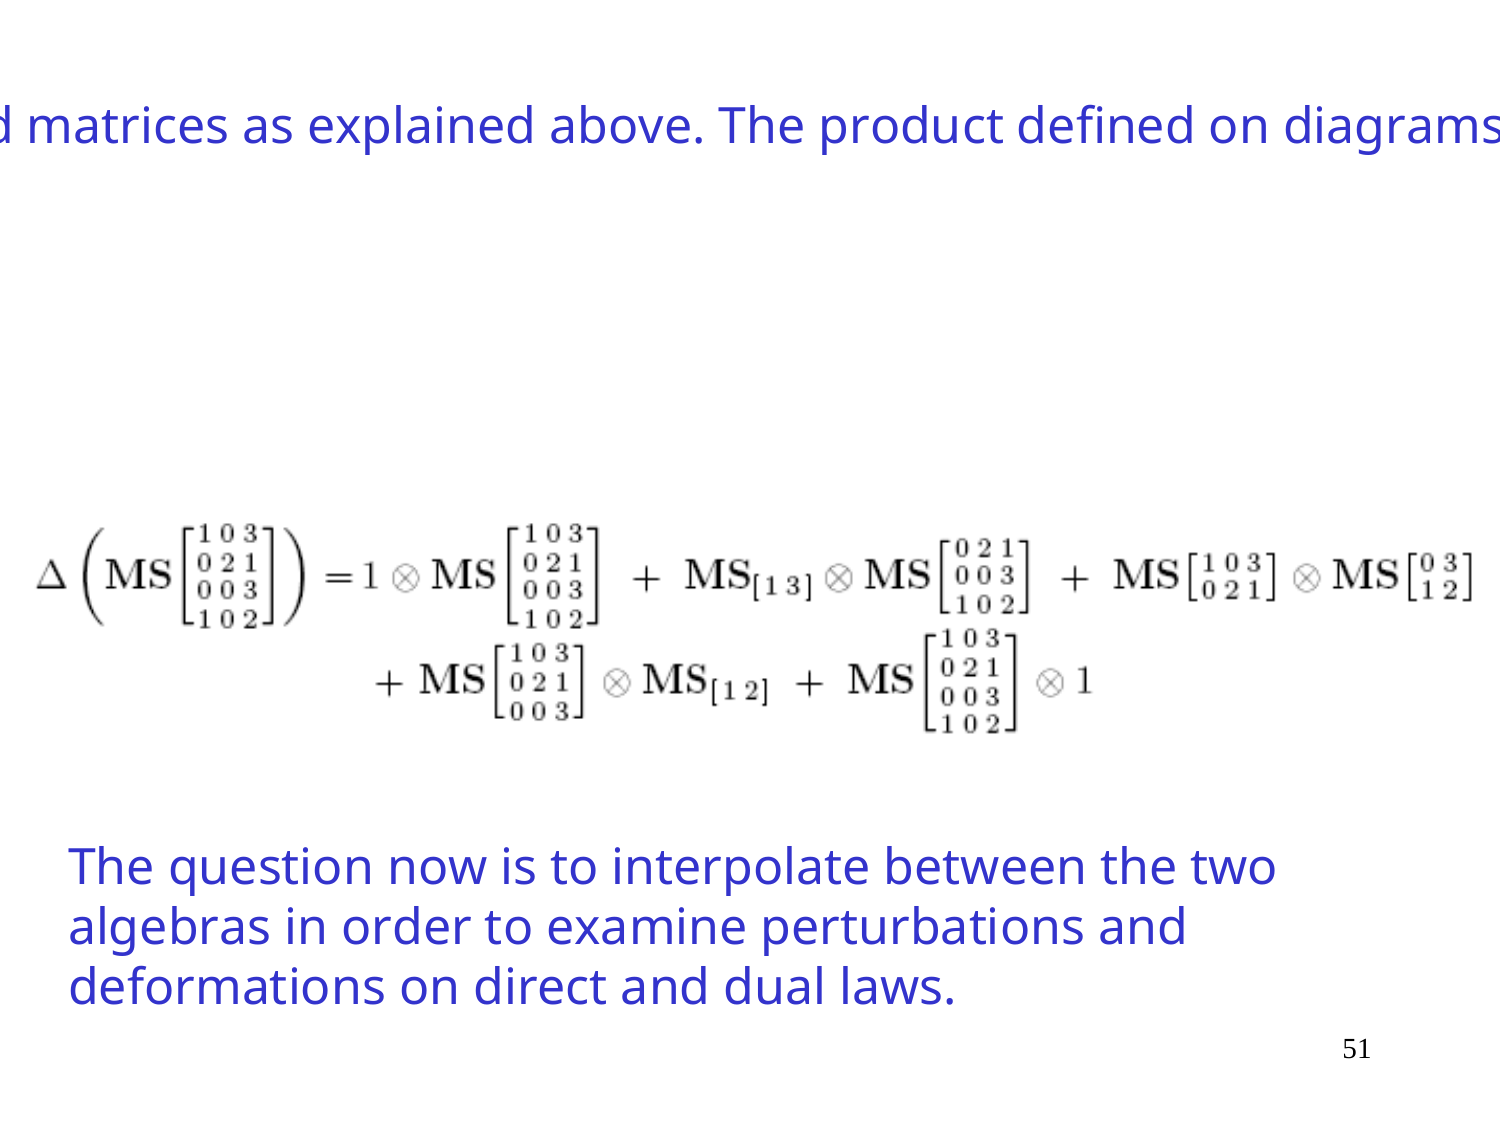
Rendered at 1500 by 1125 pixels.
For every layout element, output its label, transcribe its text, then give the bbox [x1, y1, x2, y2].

picture [0, 499, 1500, 763]
text_box The question now is to interpolate between the two algebras in order to examine perturbations and deformations on direct and dual laws. [53, 826, 1397, 1022]
text_box Remark: The labelled diagram are in one-to-one correspondence with the packed matrices as explained above. The product defined on diagrams is the product of the functions (SP)p packed of NCSF VI p 709 (*). [0, 85, 1500, 170]
